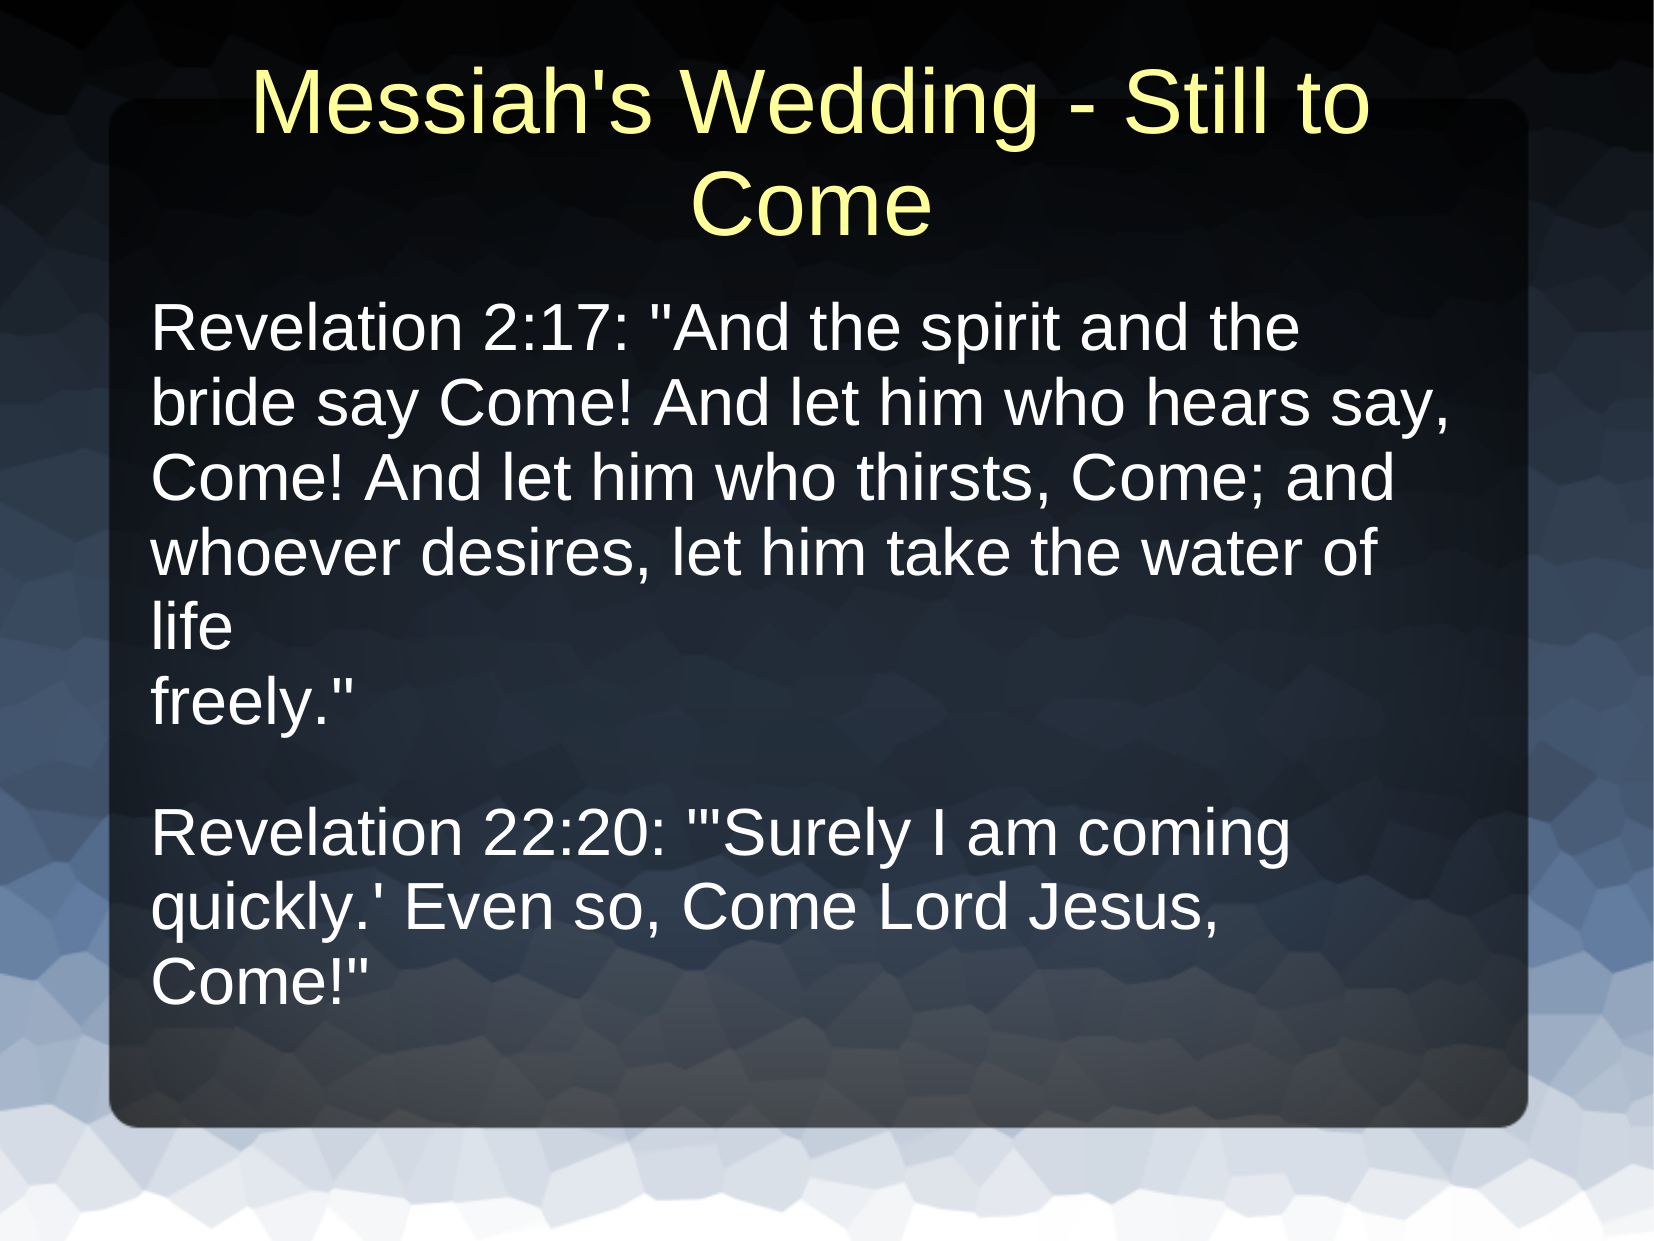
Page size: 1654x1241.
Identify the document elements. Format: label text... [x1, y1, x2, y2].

text_box Revelation 2:17: "And the spirit and the bride say Come! And let him who hears say, Come! And let him who thirsts, Come; and whoever desires, let him take the water of life freely." Revelation 22:20: "'Surely I am coming quickly.' Even so, Come Lord Jesus, Come!" [150, 290, 1456, 1051]
title Messiah's Wedding - Still to Come [118, 49, 1506, 257]
picture [0, 0, 1654, 1241]
